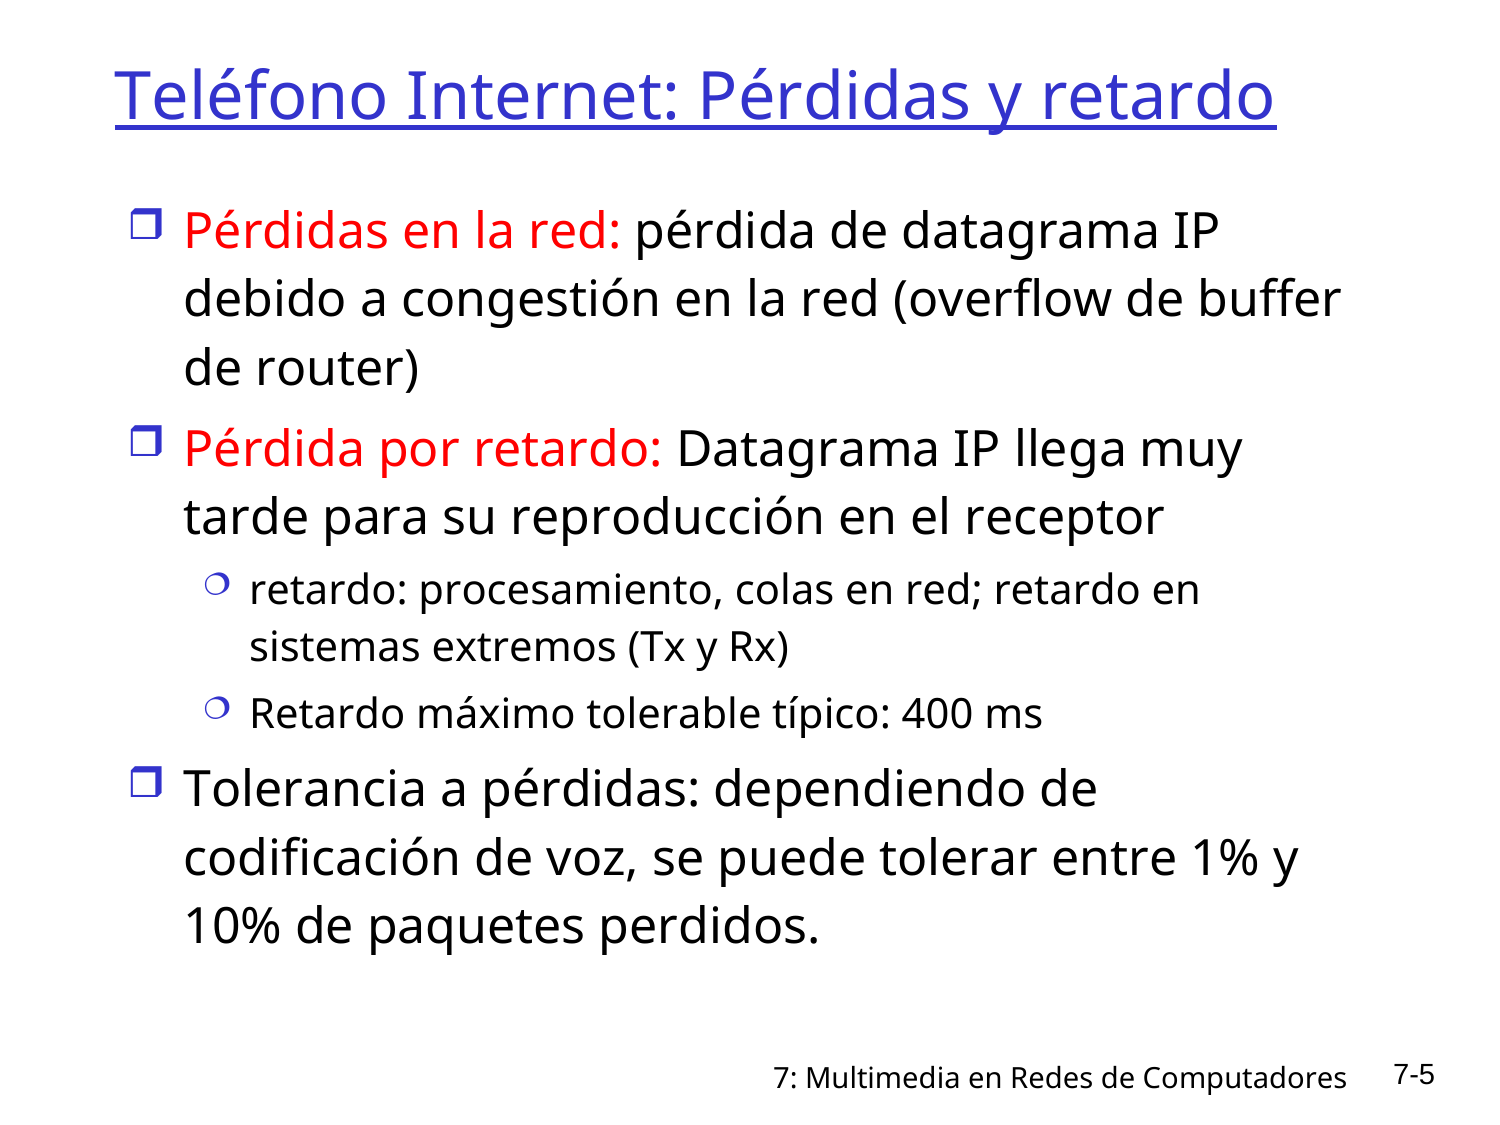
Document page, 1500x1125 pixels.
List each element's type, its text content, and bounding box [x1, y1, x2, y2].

list Pérdidas en la red: pérdida de datagrama IP debido a congestión en la red (overflow de buffer de router) Pérdida por retardo: Datagrama IP llega muy tarde para su reproducción en el receptor retardo: procesamiento, colas en red; retardo en sistemas extremos (Tx y Rx) Retardo máximo tolerable típico: 400 ms Tolerancia a pérdidas: dependiendo de codificación de voz, se puede tolerar entre 1% y 10% de paquetes perdidos. [112, 187, 1388, 1001]
title Teléfono Internet: Pérdidas y retardo [99, 0, 1375, 188]
